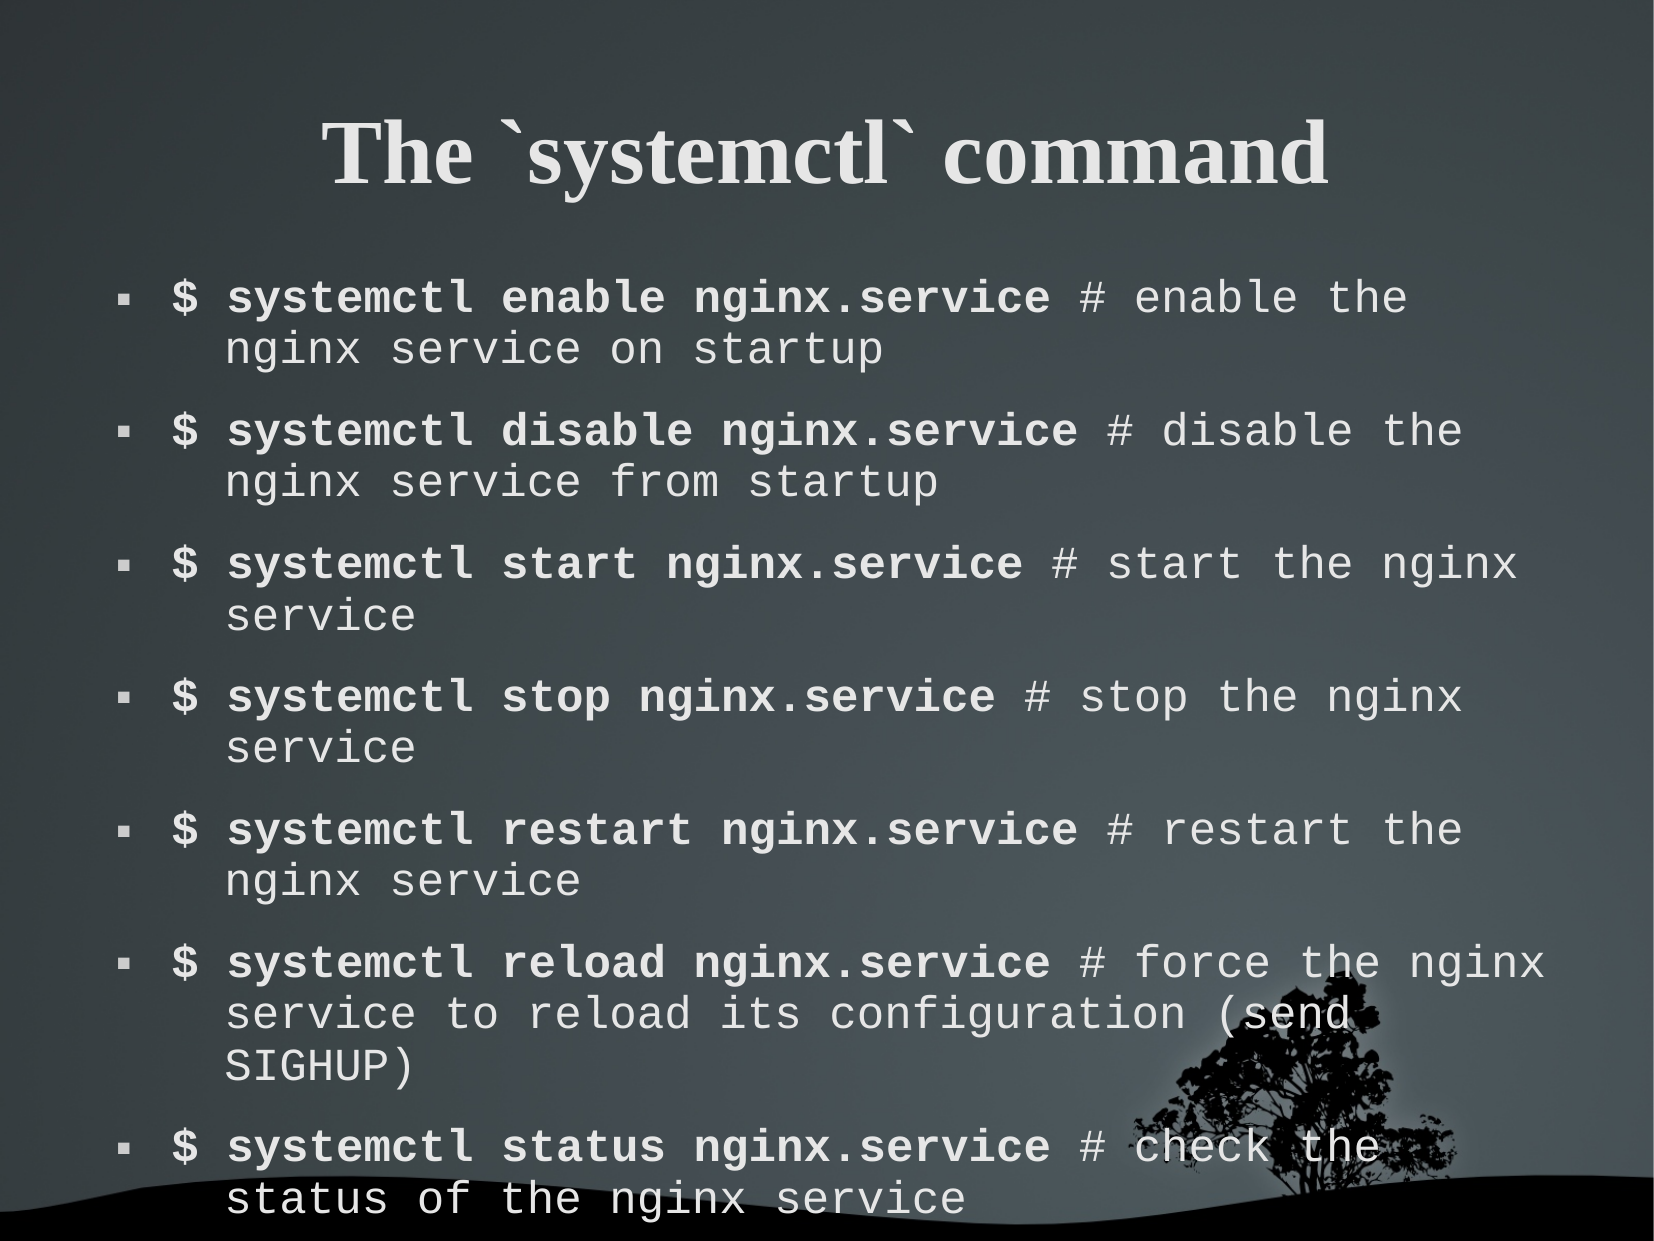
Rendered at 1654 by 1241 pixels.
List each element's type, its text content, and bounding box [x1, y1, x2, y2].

list $ systemctl enable nginx.service # enable the nginx service on startup $ systemctl disable nginx.service # disable the nginx service from startup $ systemctl start nginx.service # start the nginx service $ systemctl stop nginx.service # stop the nginx service $ systemctl restart nginx.service # restart the nginx service $ systemctl reload nginx.service # force the nginx service to reload its configuration (send SIGHUP) $ systemctl status nginx.service # check the status of the nginx service [82, 274, 1571, 1228]
title The `systemctl` command [82, 49, 1571, 257]
picture [0, 0, 1654, 1241]
